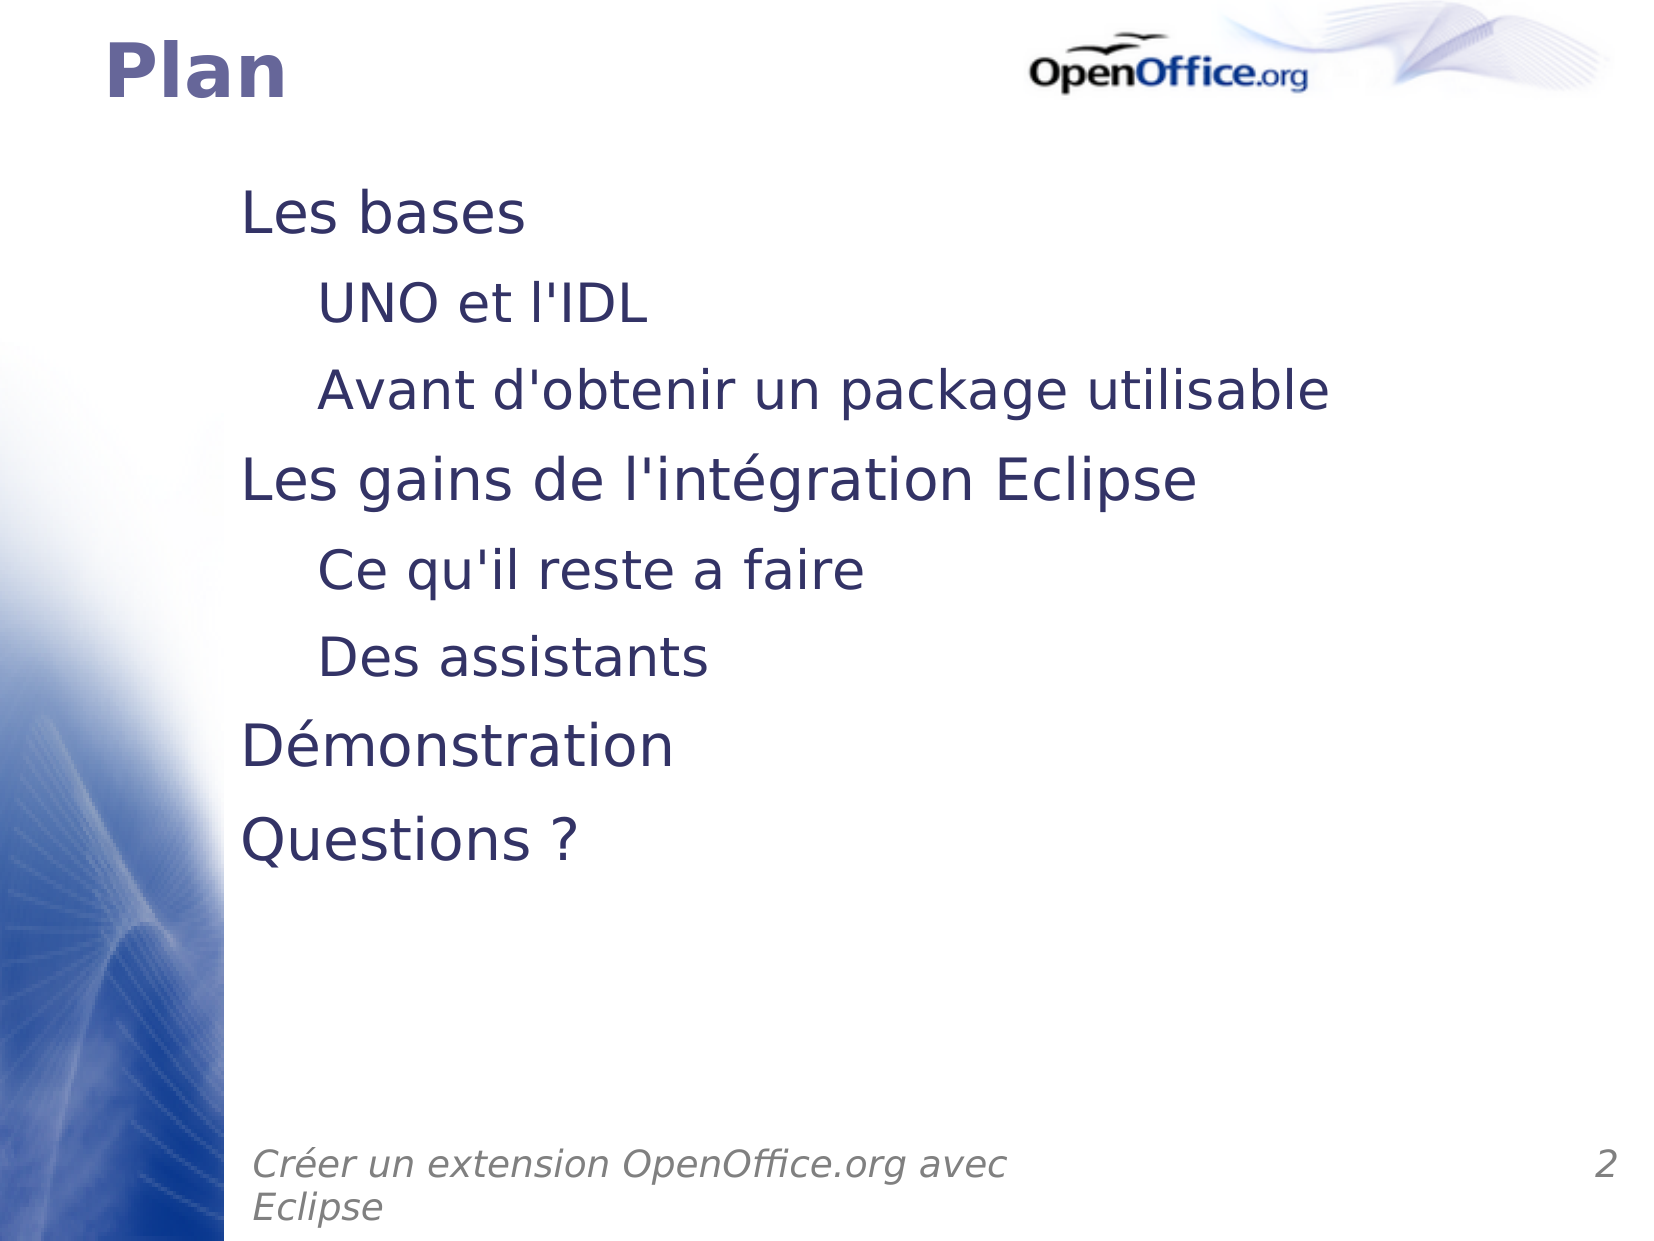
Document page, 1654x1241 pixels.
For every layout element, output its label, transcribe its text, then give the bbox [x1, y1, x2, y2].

picture [1014, 0, 1619, 100]
title Plan [15, 15, 987, 129]
list Les bases UNO et l'IDL Avant d'obtenir un package utilisable Les gains de l'intégration Eclipse Ce qu'il reste a faire Des assistants Démonstration Questions ? [223, 179, 1619, 1133]
picture [0, 0, 224, 1241]
